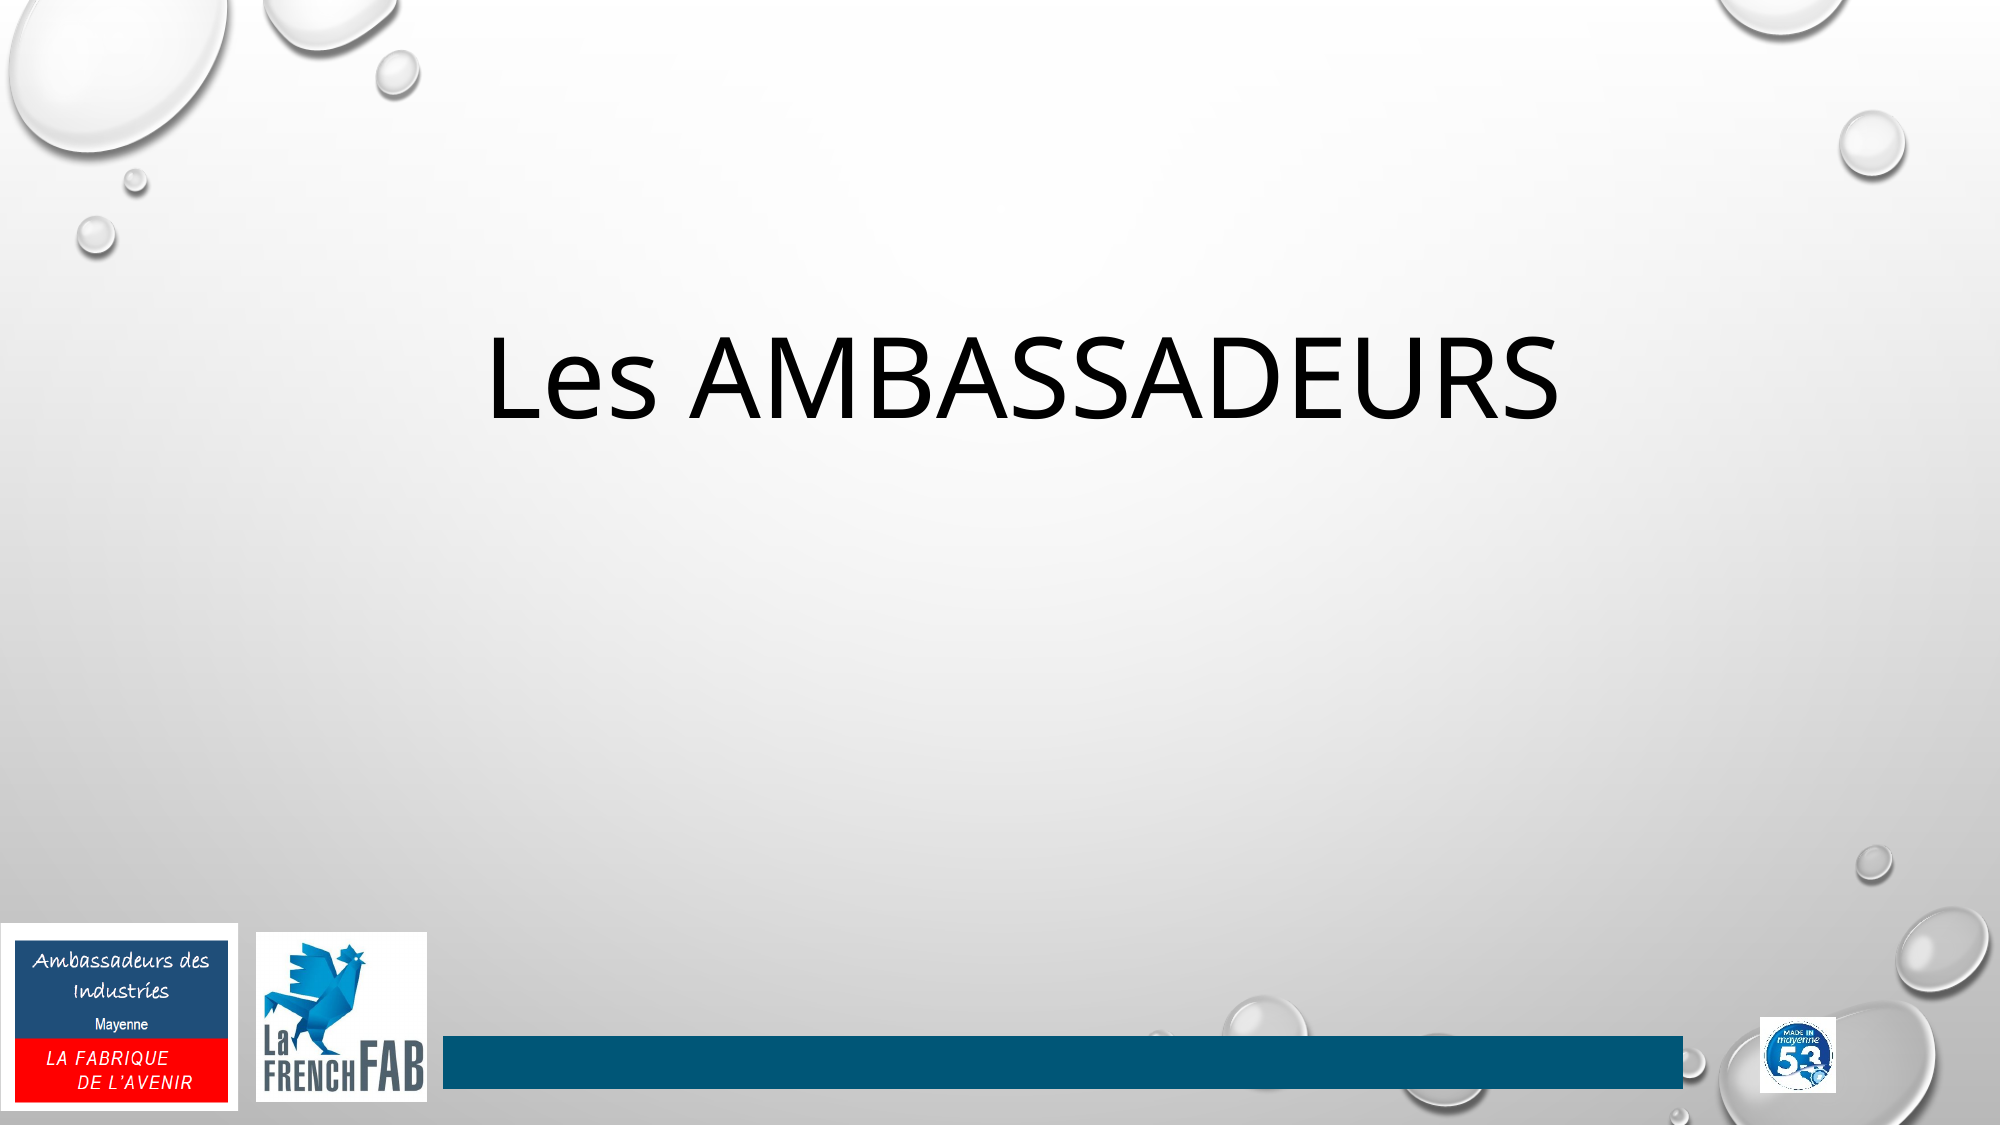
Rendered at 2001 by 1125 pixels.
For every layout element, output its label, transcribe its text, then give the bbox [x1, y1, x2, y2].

text_box [443, 1036, 1683, 1089]
picture [0, 0, 2000, 1125]
title Les AMBASSADEURS [162, 249, 1885, 514]
